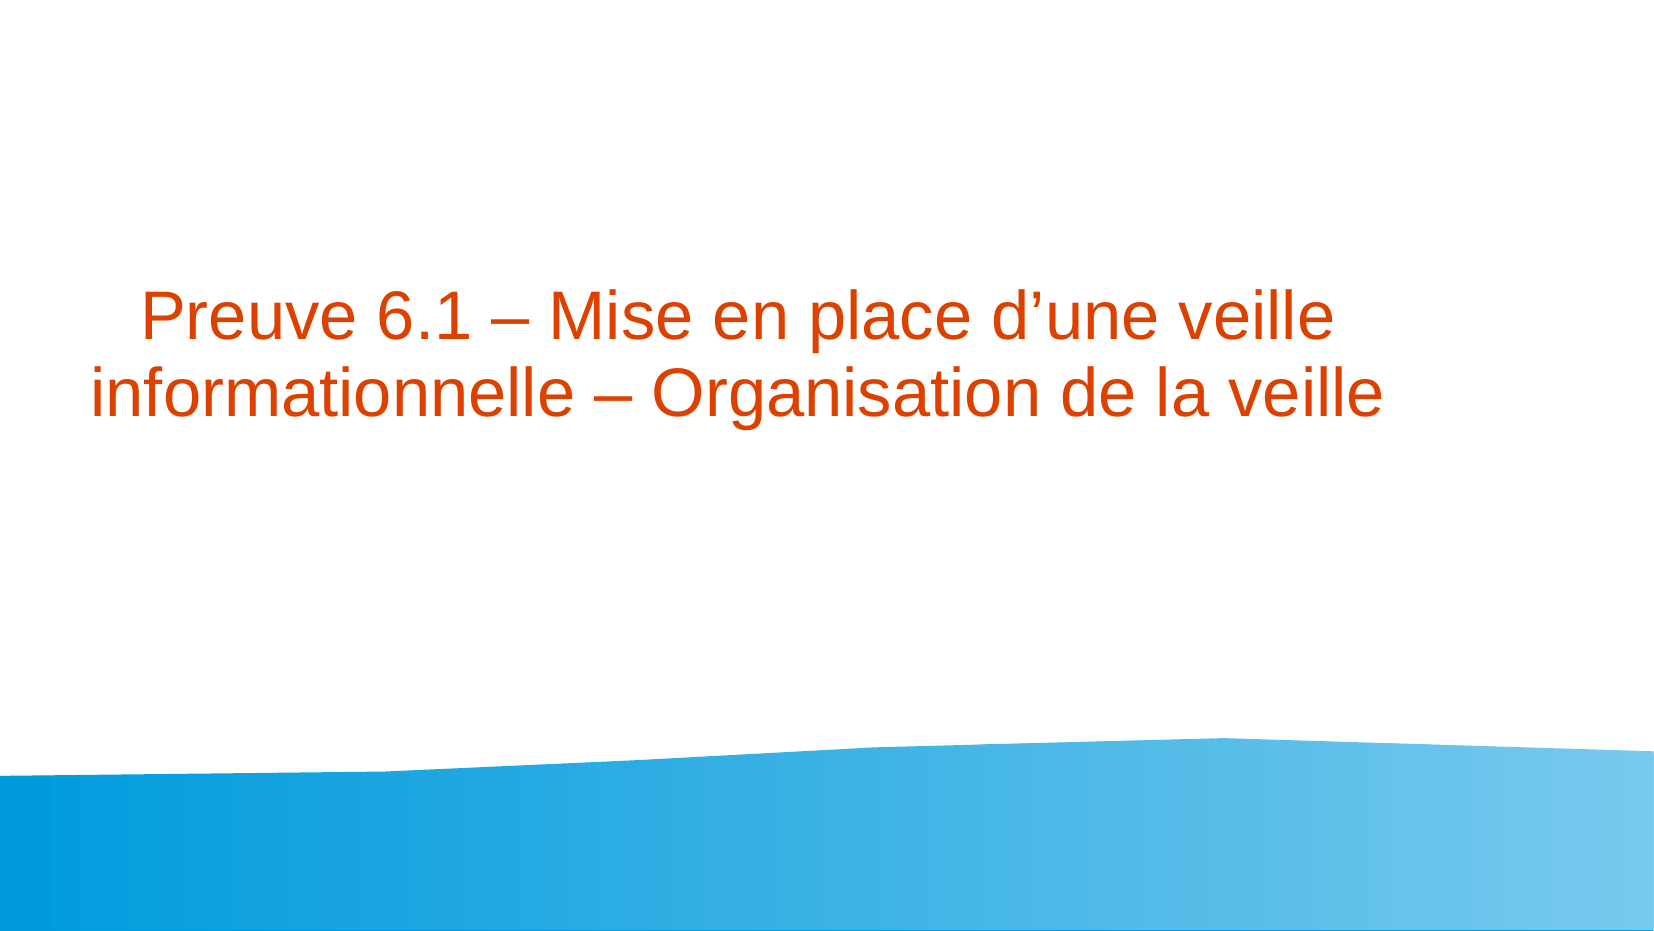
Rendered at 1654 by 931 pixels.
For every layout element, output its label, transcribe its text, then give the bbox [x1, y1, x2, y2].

title Preuve 6.1 – Mise en place d’une veille informationnelle – Organisation de la veille [0, 265, 1477, 443]
